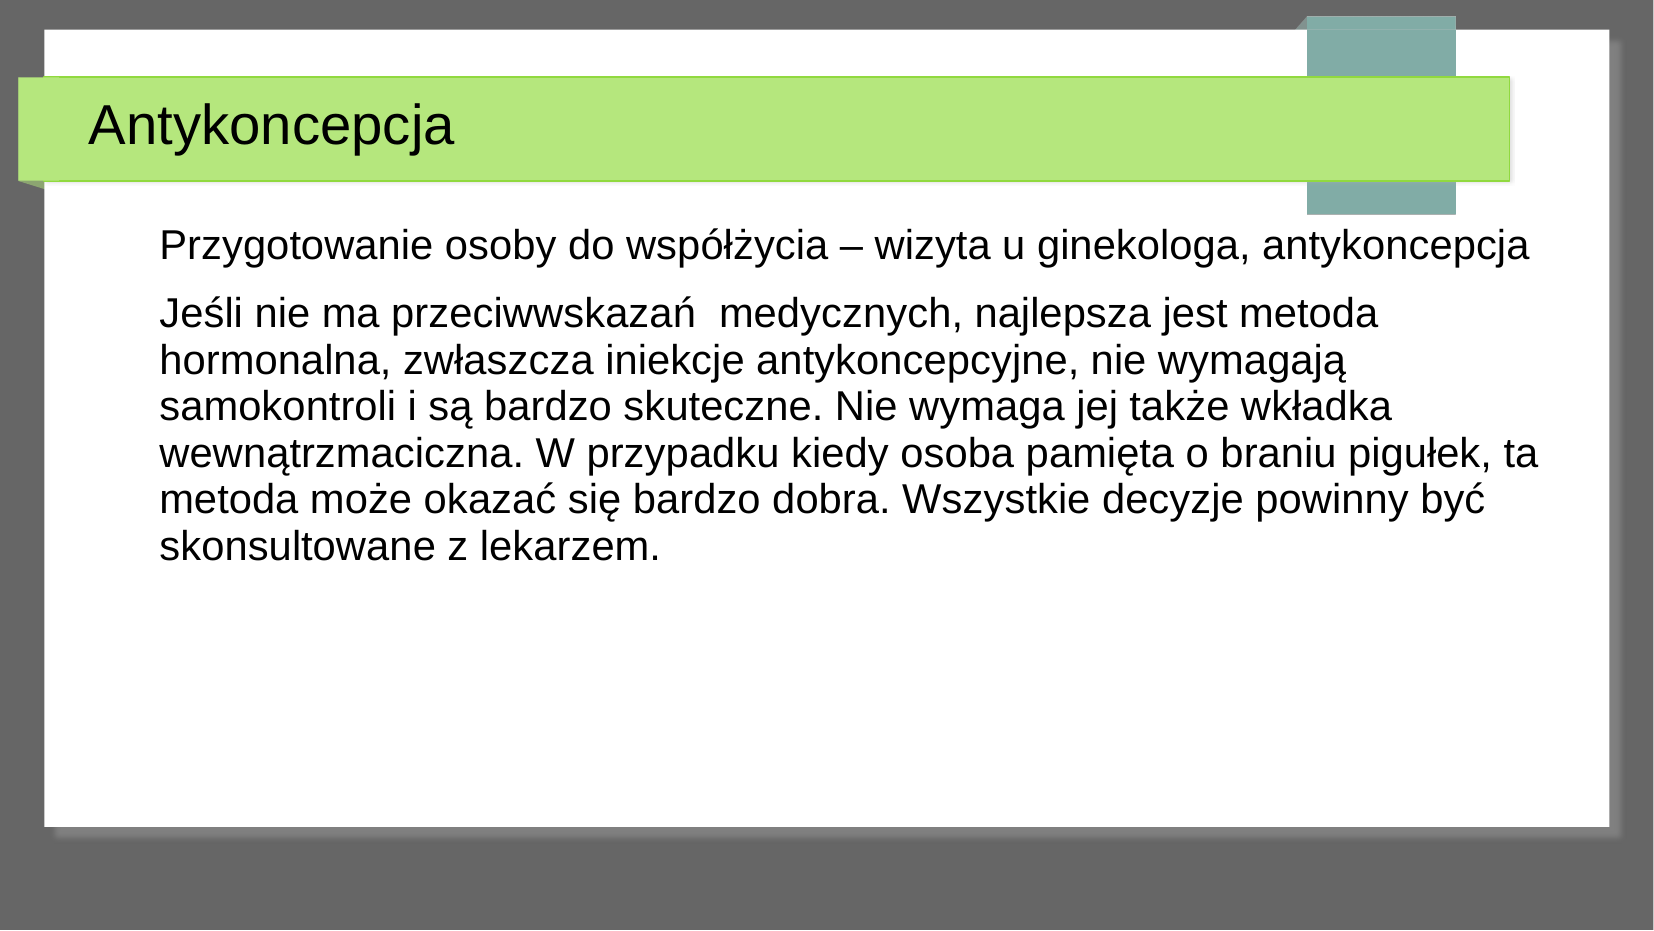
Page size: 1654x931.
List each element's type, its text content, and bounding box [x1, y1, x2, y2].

title Antykoncepcja [88, 73, 1506, 178]
list Przygotowanie osoby do współżycia – wizyta u ginekologa, antykoncepcja Jeśli nie ma przeciwwskazań medycznych, najlepsza jest metoda hormonalna, zwłaszcza iniekcje antykoncepcyjne, nie wymagają samokontroli i są bardzo skuteczne. Nie wymaga jej także wkładka wewnątrzmaciczna. W przypadku kiedy osoba pamięta o braniu pigułek, ta metoda może okazać się bardzo dobra. Wszystkie decyzje powinny być skonsultowane z lekarzem. [88, 221, 1565, 813]
